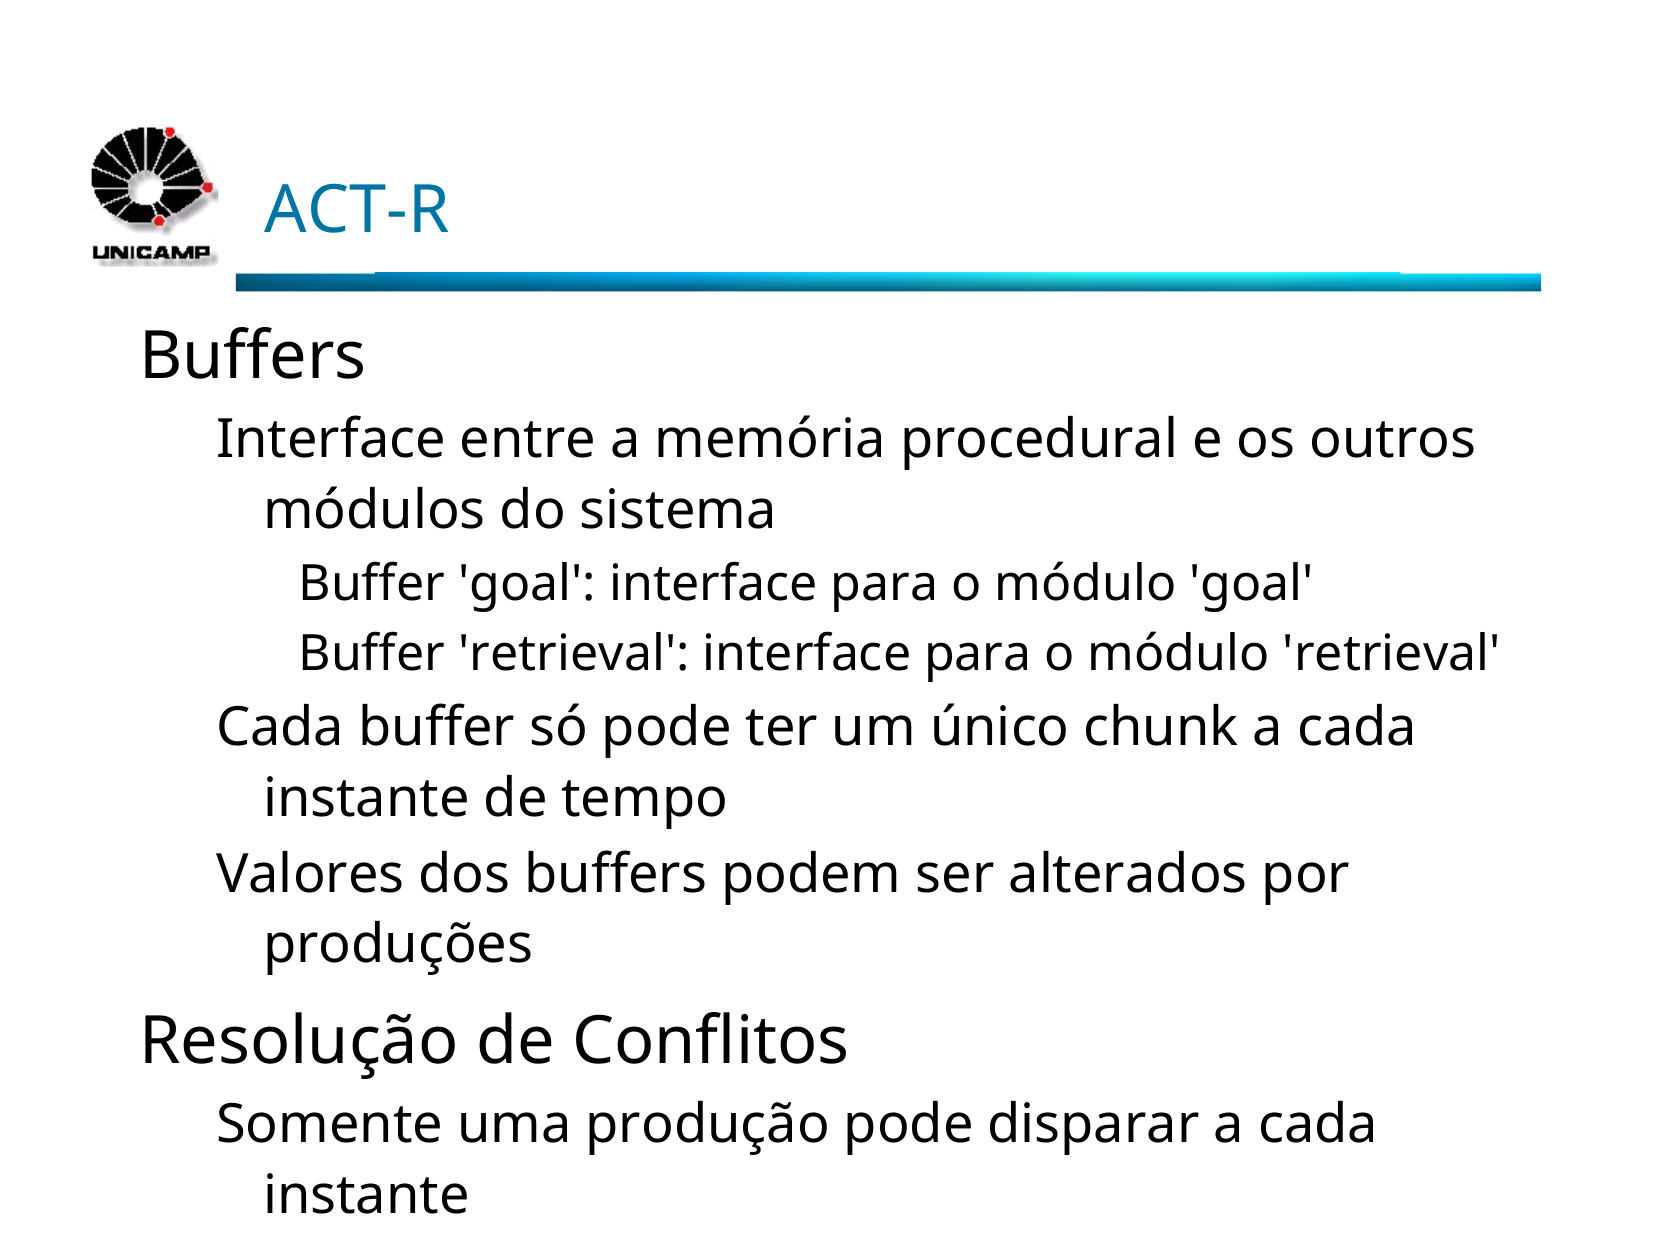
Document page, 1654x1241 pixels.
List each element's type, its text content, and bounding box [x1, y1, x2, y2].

picture [125, 272, 1654, 295]
title ACT-R [264, 57, 1534, 250]
list Buffers Interface entre a memória procedural e os outros módulos do sistema Buffer 'goal': interface para o módulo 'goal' Buffer 'retrieval': interface para o módulo 'retrieval' Cada buffer só pode ter um único chunk a cada instante de tempo Valores dos buffers podem ser alterados por produções Resolução de Conflitos Somente uma produção pode disparar a cada instante Escolher a produção é uma resolução de conflitos [121, 309, 1534, 1201]
